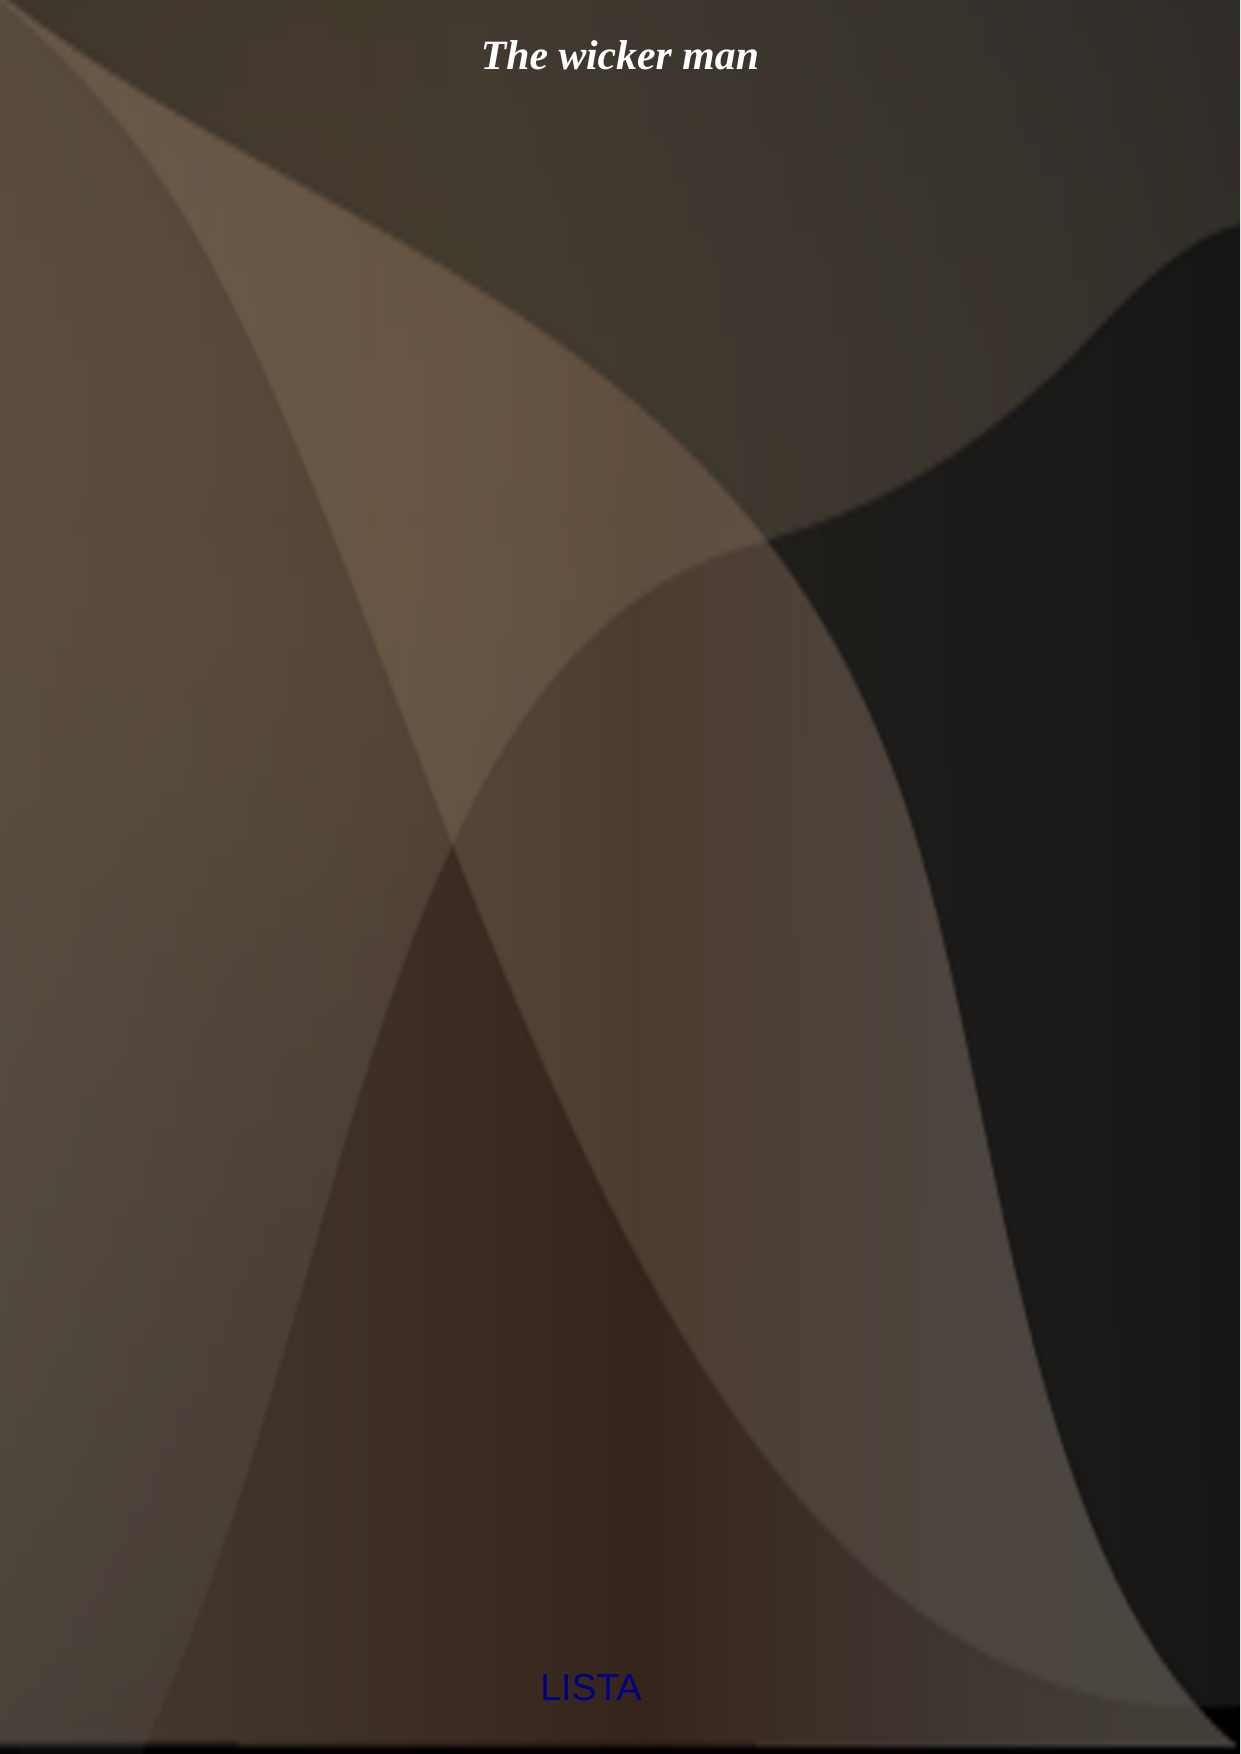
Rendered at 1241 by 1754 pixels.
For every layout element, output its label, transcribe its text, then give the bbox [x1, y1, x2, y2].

text_box LISTA [525, 1659, 657, 1717]
picture [0, 0, 1241, 1754]
title The wicker man [88, 23, 1152, 88]
